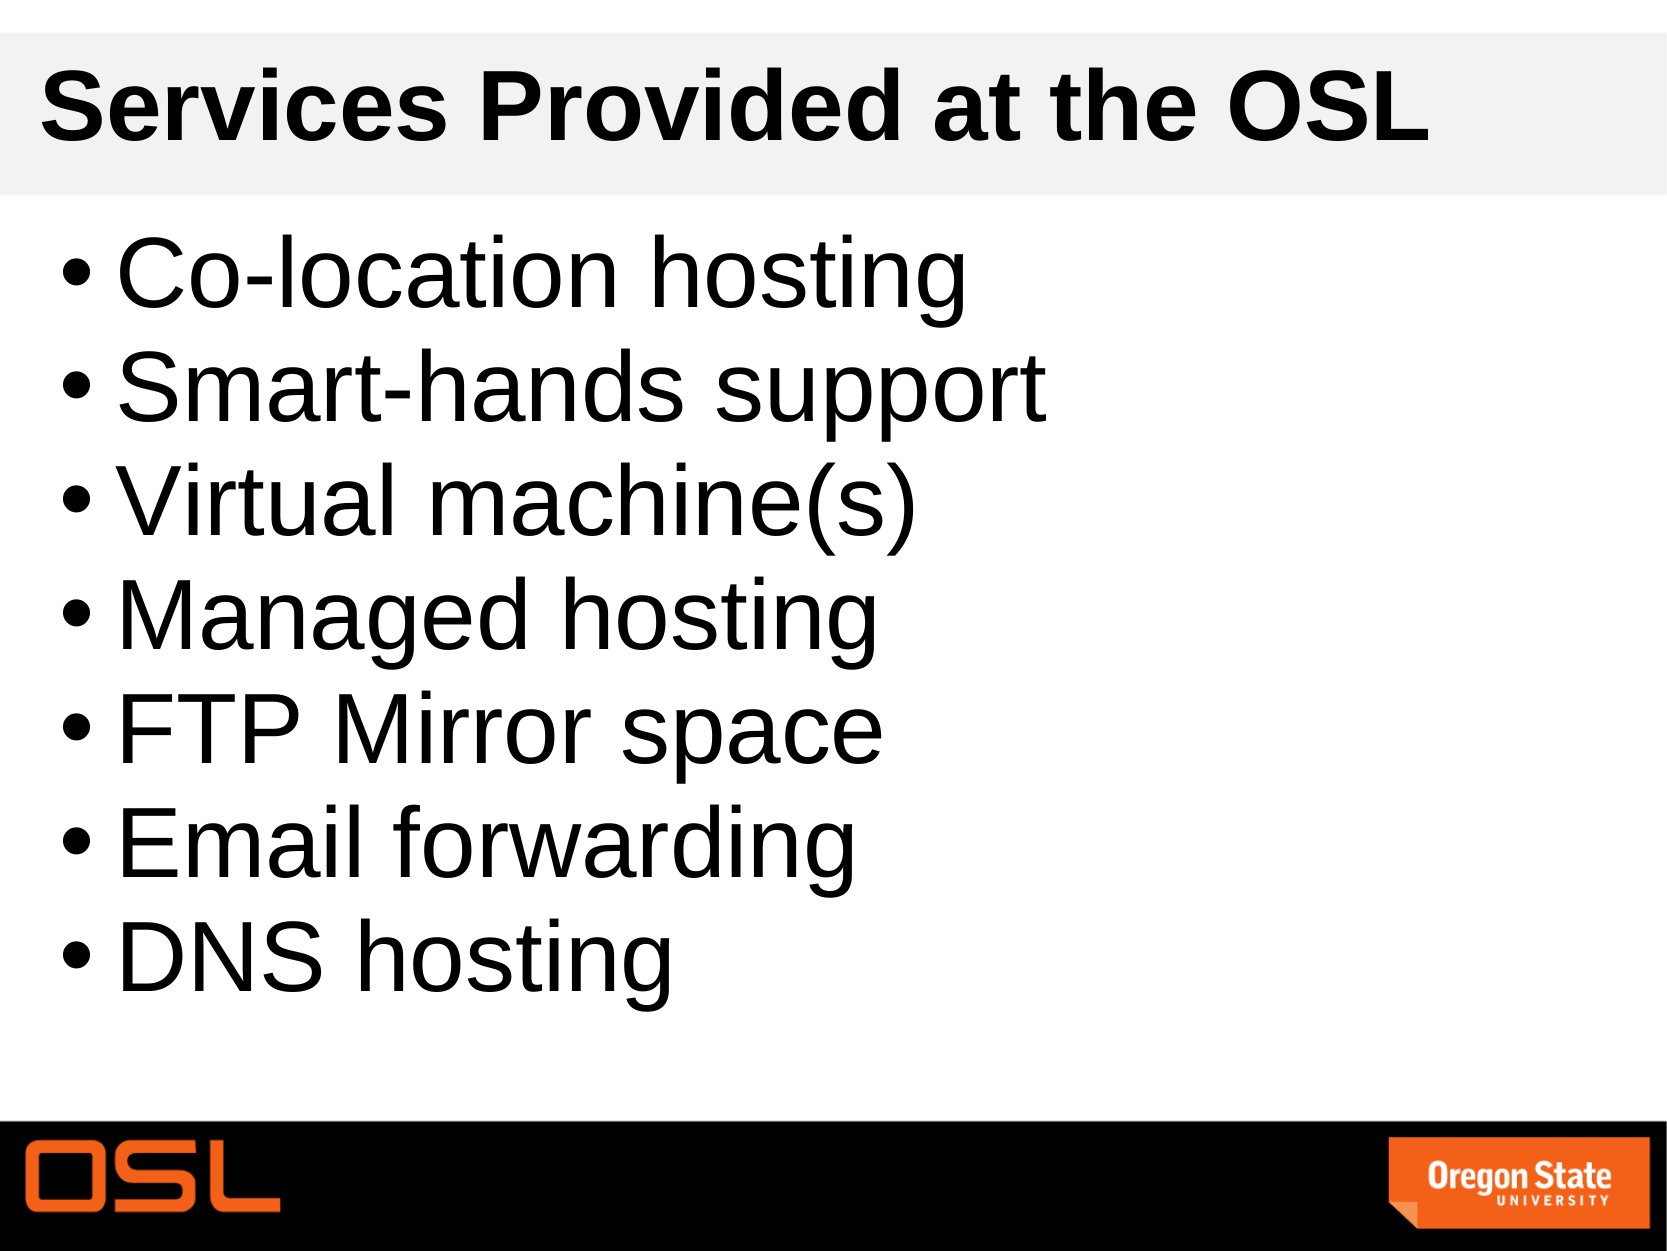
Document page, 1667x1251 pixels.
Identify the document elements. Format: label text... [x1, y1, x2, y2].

picture [0, 0, 1667, 1251]
list Co-location hosting Smart-hands support Virtual machine(s) Managed hosting FTP Mirror space Email forwarding DNS hosting [40, 216, 1625, 1115]
title Services Provided at the OSL [39, 48, 1625, 197]
